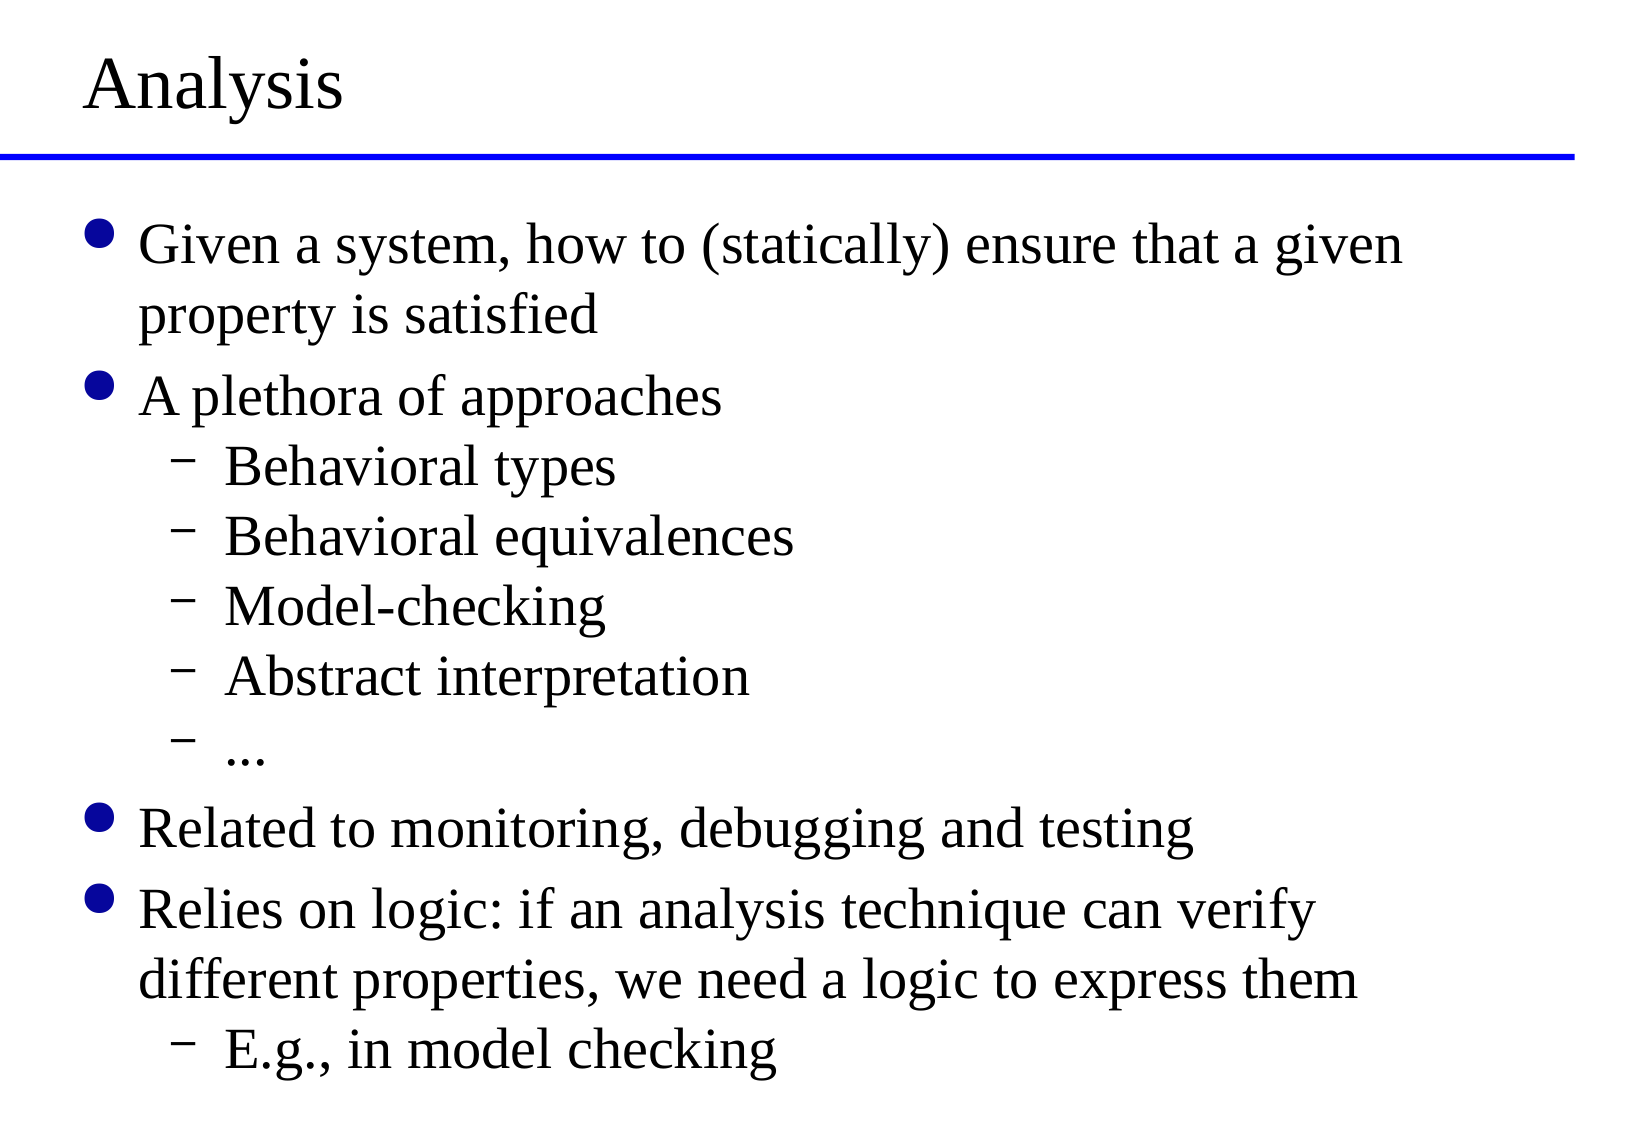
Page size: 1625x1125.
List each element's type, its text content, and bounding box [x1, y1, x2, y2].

list Given a system, how to (statically) ensure that a given property is satisfied A plethora of approaches Behavioral types Behavioral equivalences Model-checking Abstract interpretation ... Related to monitoring, debugging and testing Relies on logic: if an analysis technique can verify different properties, we need a logic to express them E.g., in model checking [67, 198, 1478, 1061]
title Analysis [67, 27, 1544, 131]
